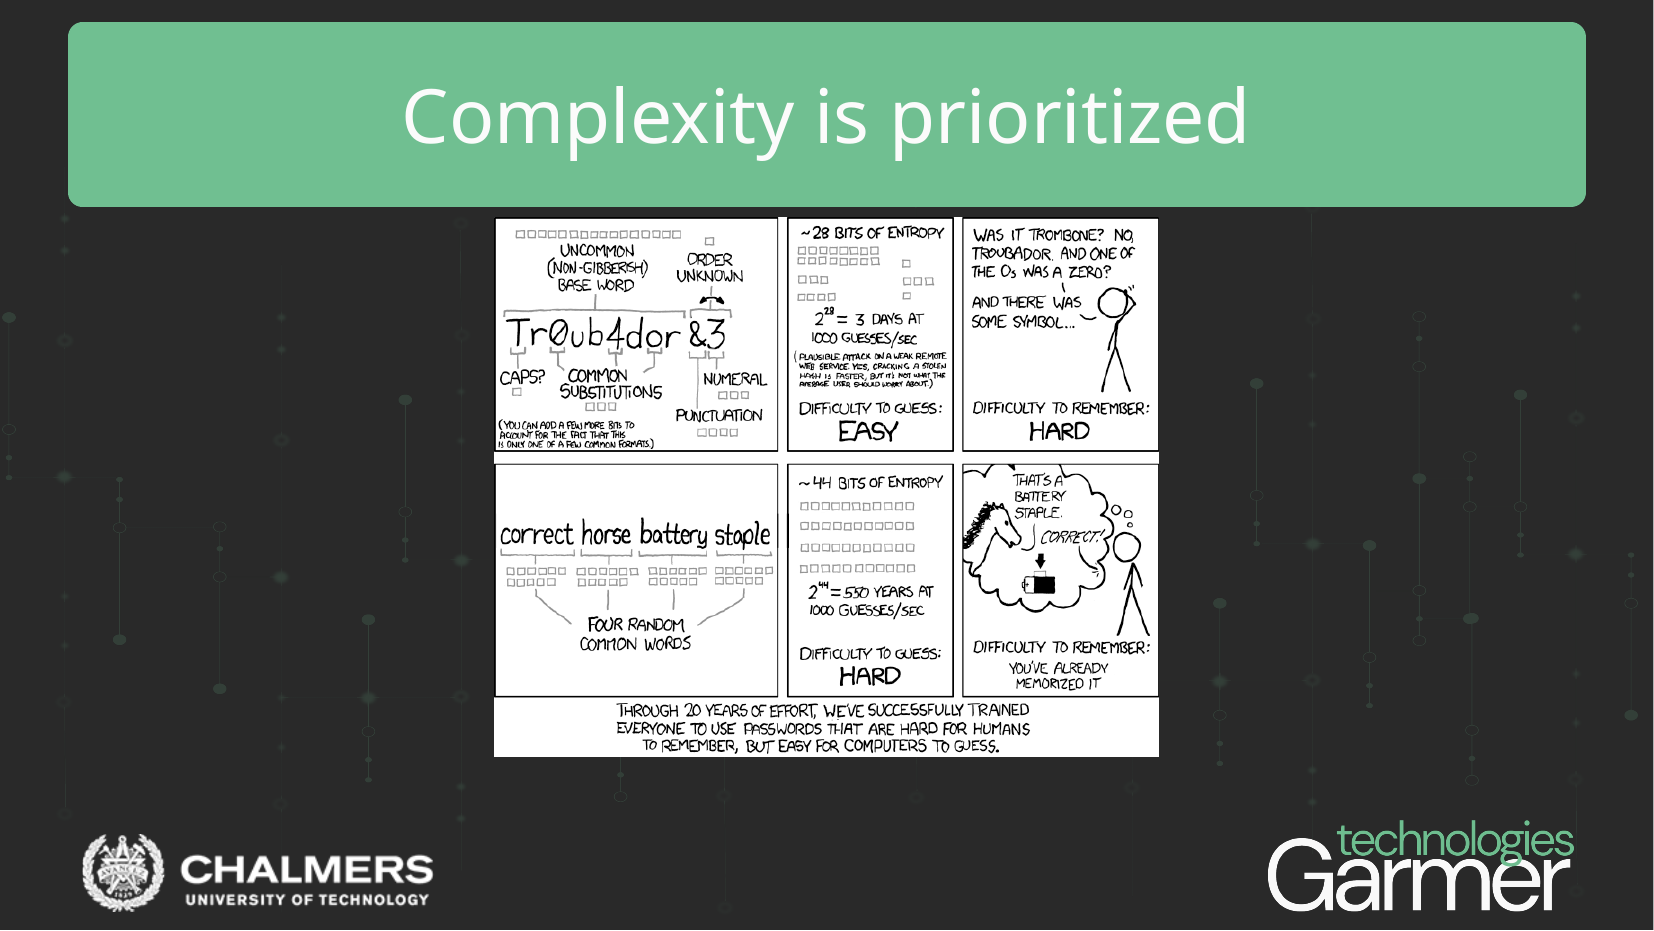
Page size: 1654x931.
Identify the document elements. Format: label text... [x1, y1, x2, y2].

picture [1246, 807, 1607, 912]
picture [82, 834, 443, 912]
title Complexity is prioritized [82, 37, 1571, 193]
picture [494, 217, 1159, 758]
